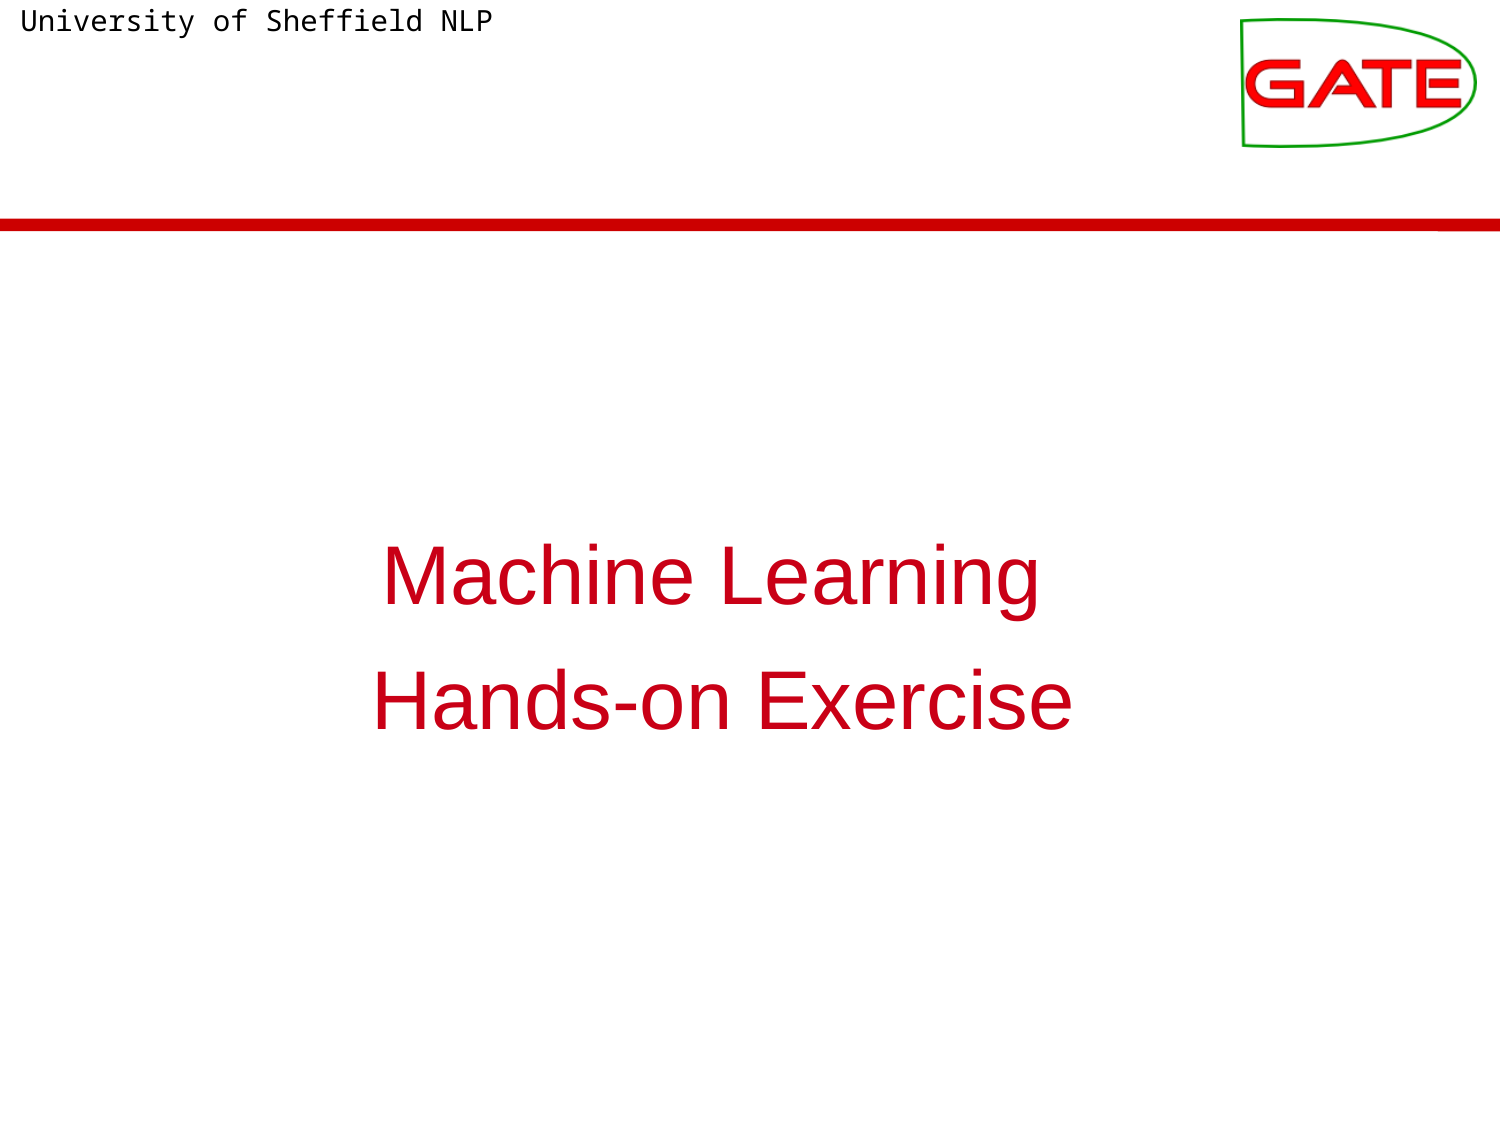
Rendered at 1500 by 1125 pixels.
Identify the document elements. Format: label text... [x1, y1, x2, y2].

subtitle Machine Learning Hands-on Exercise [0, 195, 1447, 1063]
picture [1240, 18, 1477, 148]
